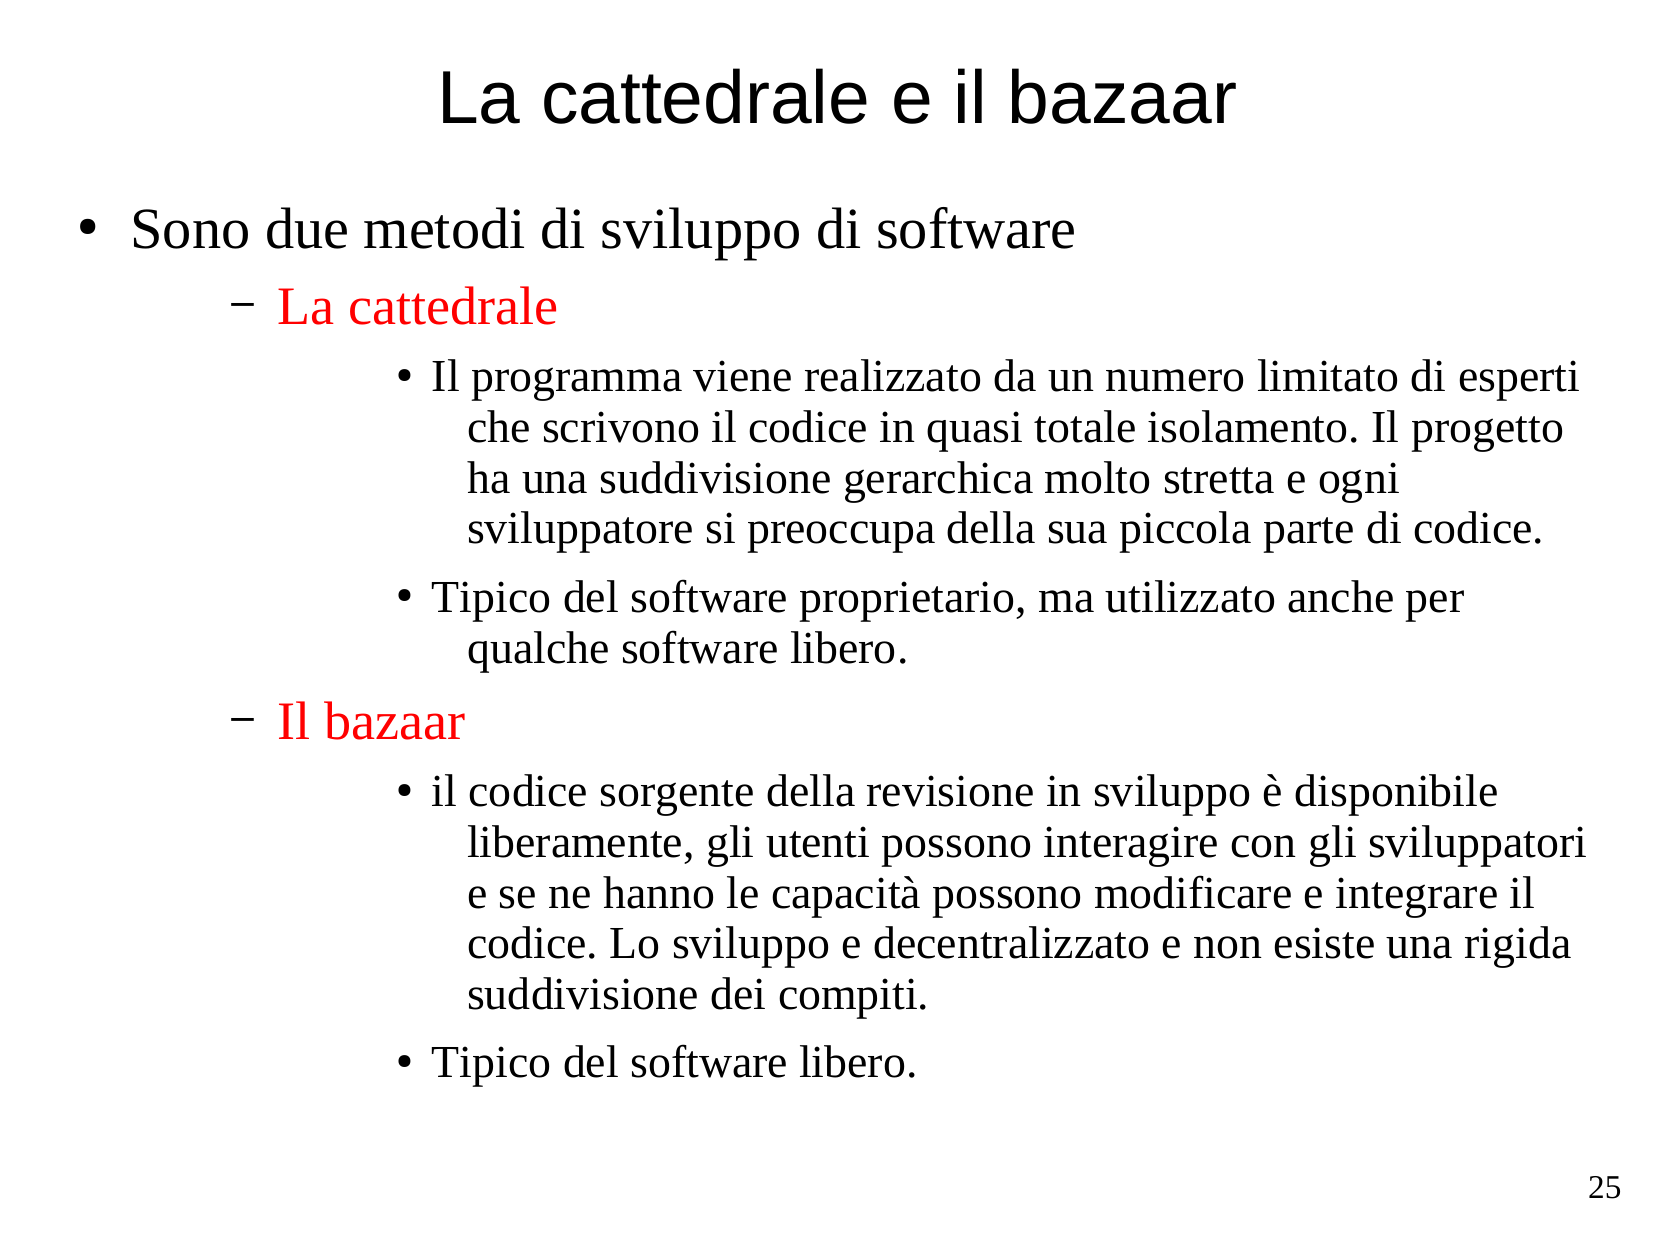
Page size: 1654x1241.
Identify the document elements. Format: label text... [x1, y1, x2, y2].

title La cattedrale e il bazaar [37, 30, 1617, 166]
list Sono due metodi di sviluppo di software La cattedrale Il programma viene realizzato da un numero limitato di esperti che scrivono il codice in quasi totale isolamento. Il progetto ha una suddivisione gerarchica molto stretta e ogni sviluppatore si preoccupa della sua piccola parte di codice. Tipico del software proprietario, ma utilizzato anche per qualche software libero. Il bazaar il codice sorgente della revisione in sviluppo è disponibile liberamente, gli utenti possono interagire con gli sviluppatori e se ne hanno le capacità possono modificare e integrare il codice. Lo sviluppo e decentralizzato e non esiste una rigida suddivisione dei compiti. Tipico del software libero. [42, 196, 1612, 1187]
